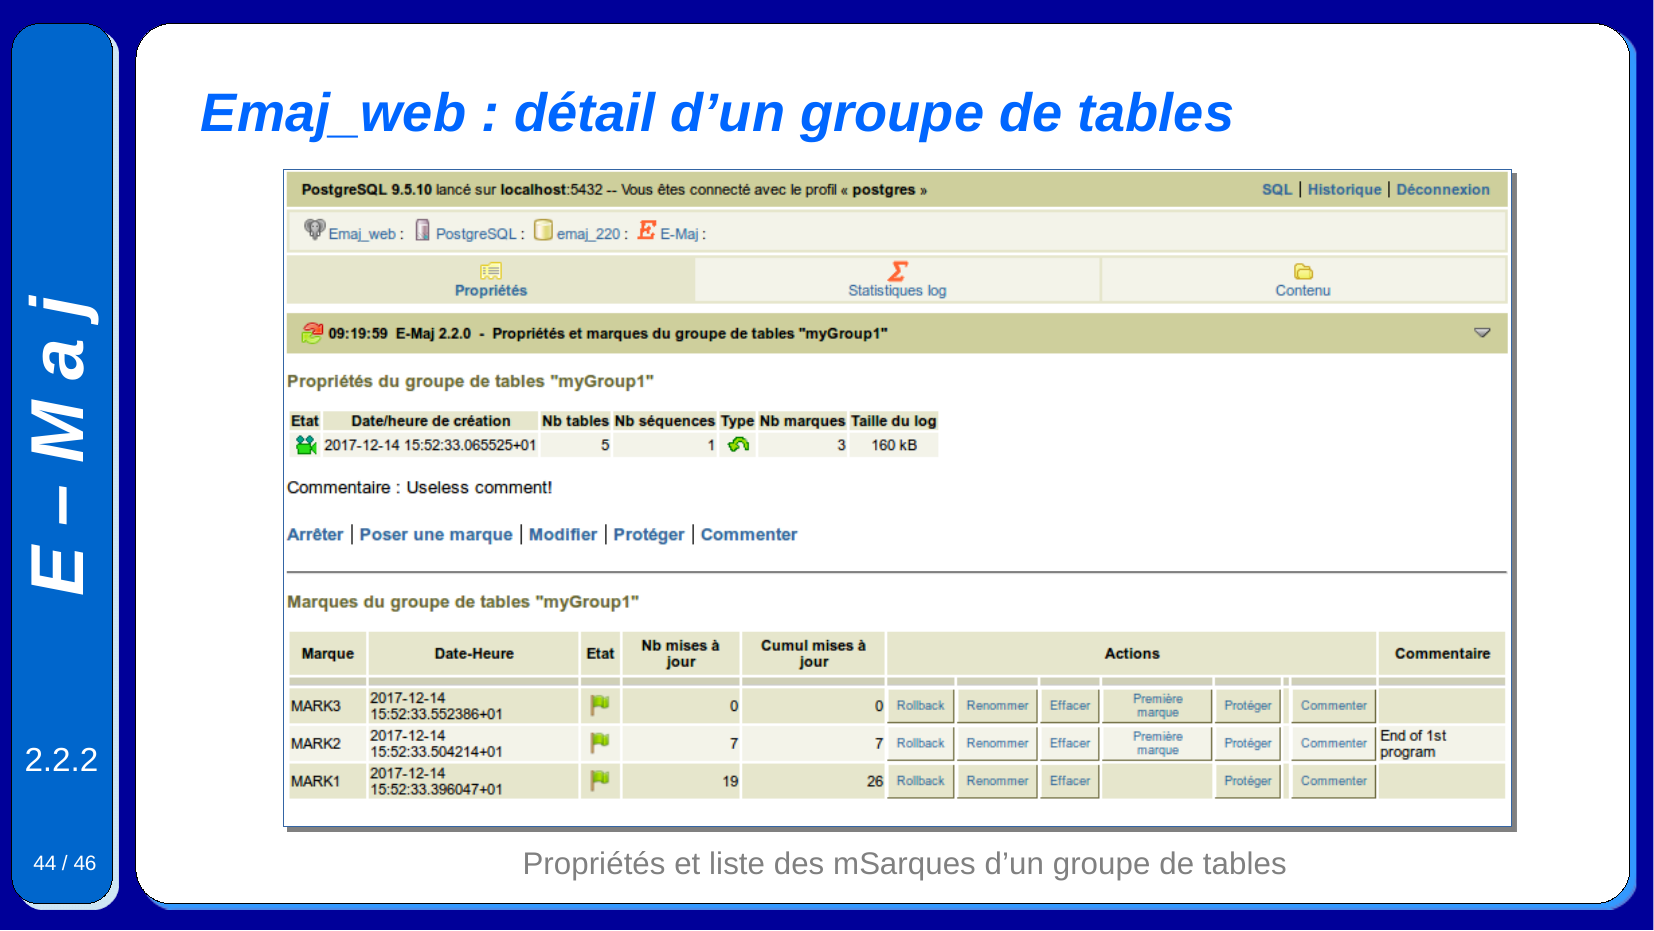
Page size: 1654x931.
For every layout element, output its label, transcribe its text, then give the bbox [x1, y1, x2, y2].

picture [283, 168, 1512, 827]
text_box Propriétés et liste des mSarques d’un groupe de tables [507, 838, 1304, 889]
title Emaj_web : détail d’un groupe de tables [200, 34, 1575, 191]
